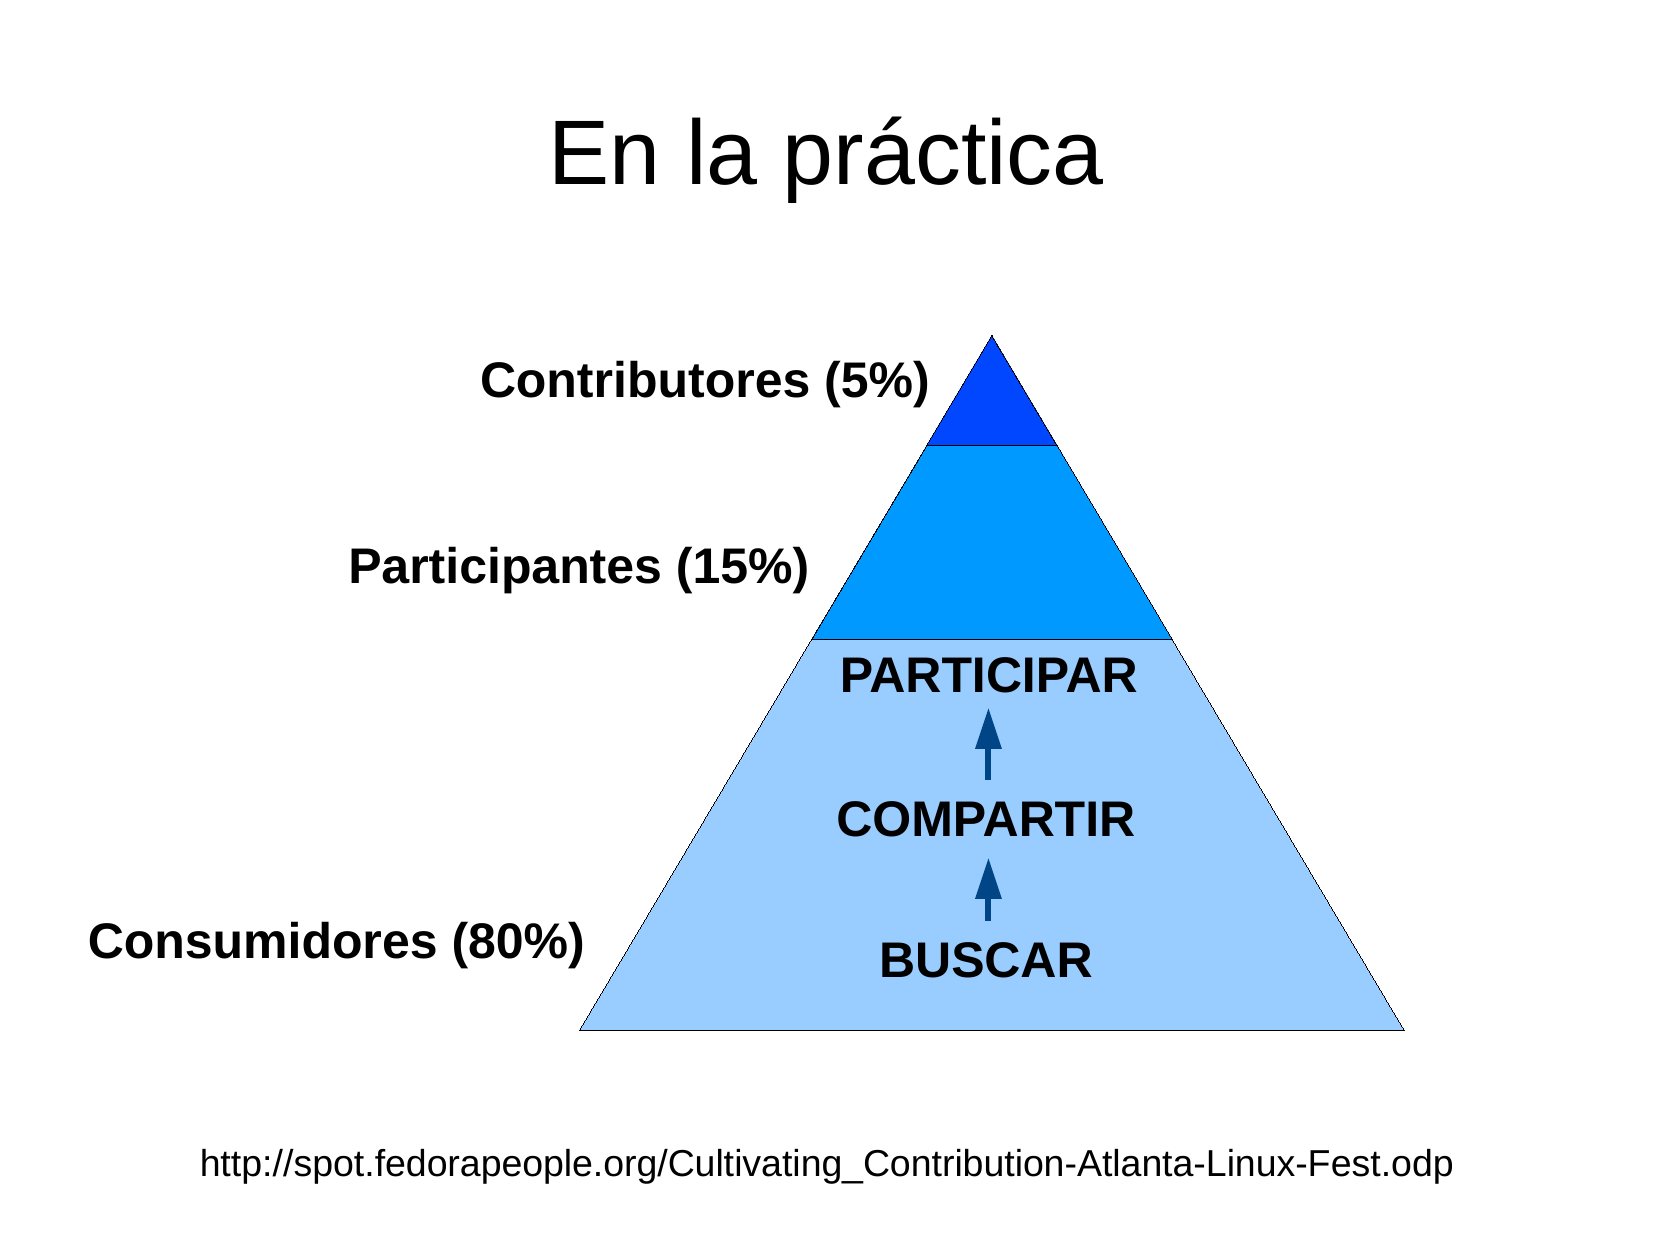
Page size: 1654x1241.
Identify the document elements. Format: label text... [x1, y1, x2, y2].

text_box PARTICIPAR [825, 639, 1160, 710]
text_box Participantes (15%) [333, 531, 824, 602]
text_box BUSCAR [864, 924, 1108, 996]
text_box [579, 335, 1405, 1031]
title En la práctica [82, 49, 1571, 257]
text_box http://spot.fedorapeople.org/Cultivating_Contribution-Atlanta-Linux-Fest.odp [185, 1134, 1469, 1192]
text_box Consumidores (80%) [73, 906, 599, 977]
text_box Contributores (5%) [465, 345, 944, 416]
text_box COMPARTIR [821, 783, 1154, 855]
